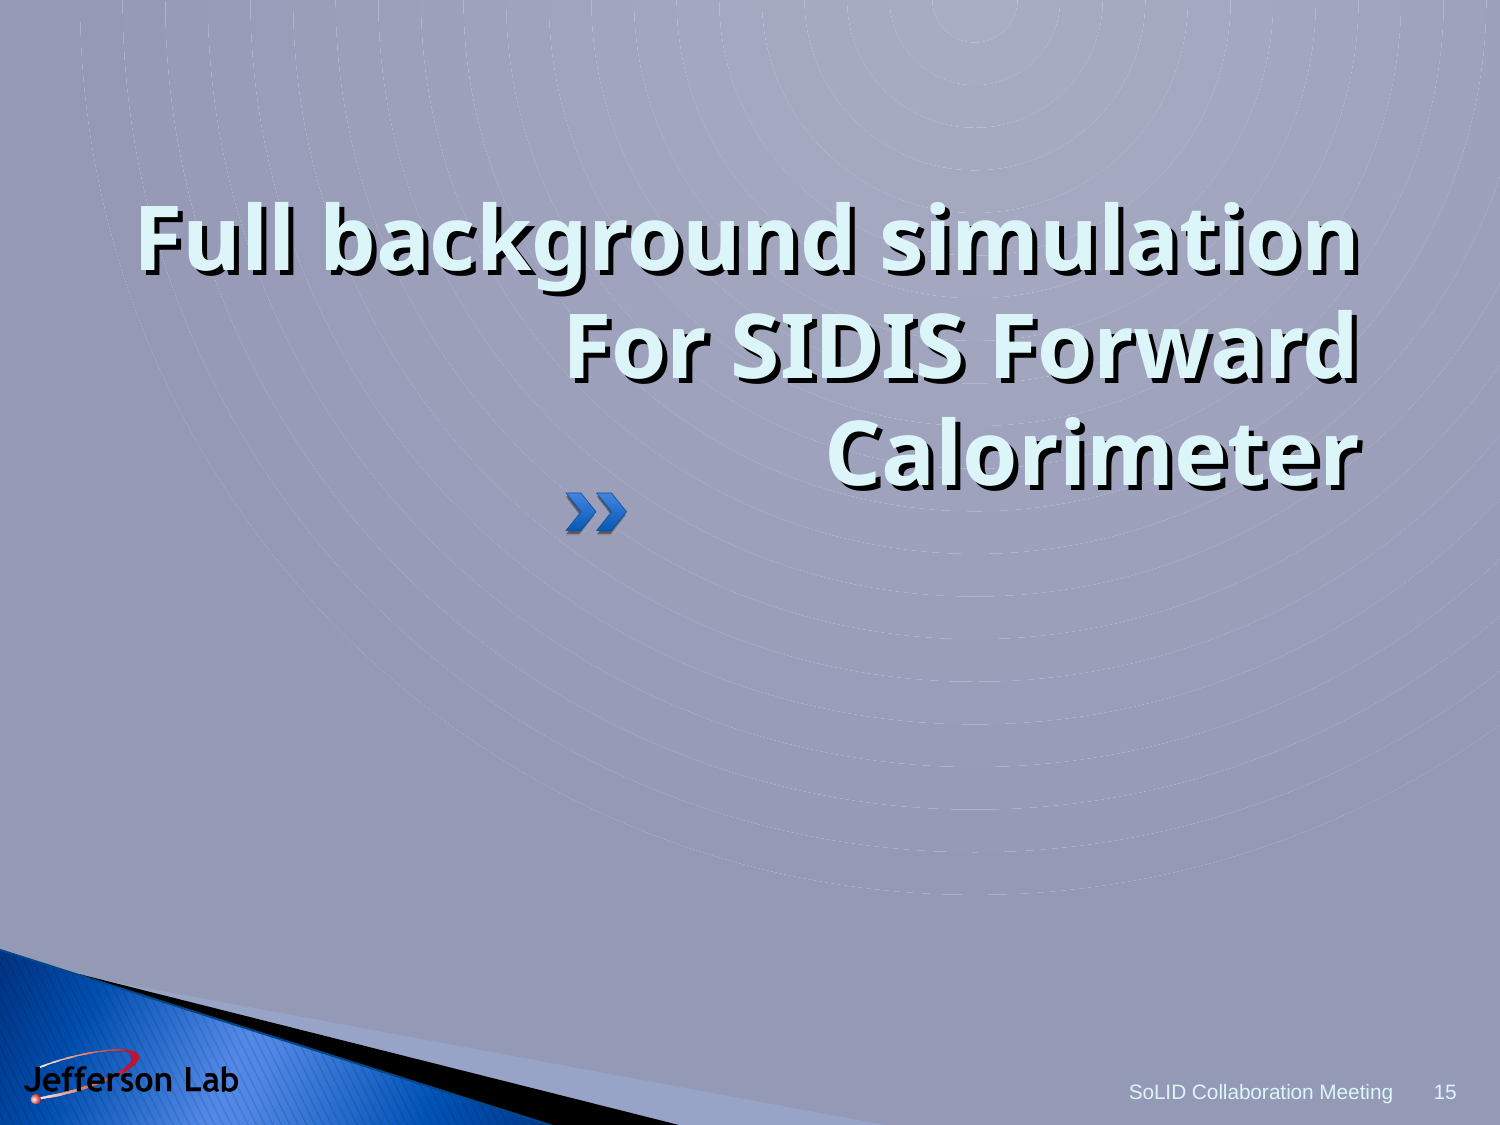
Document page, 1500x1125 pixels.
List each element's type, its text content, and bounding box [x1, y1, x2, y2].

text_box SoLID Collaboration Meeting [1103, 1051, 1418, 1112]
title Full background simulation For SIDIS Forward Calorimeter [118, 173, 1394, 474]
text_box 15 [1418, 1051, 1479, 1112]
